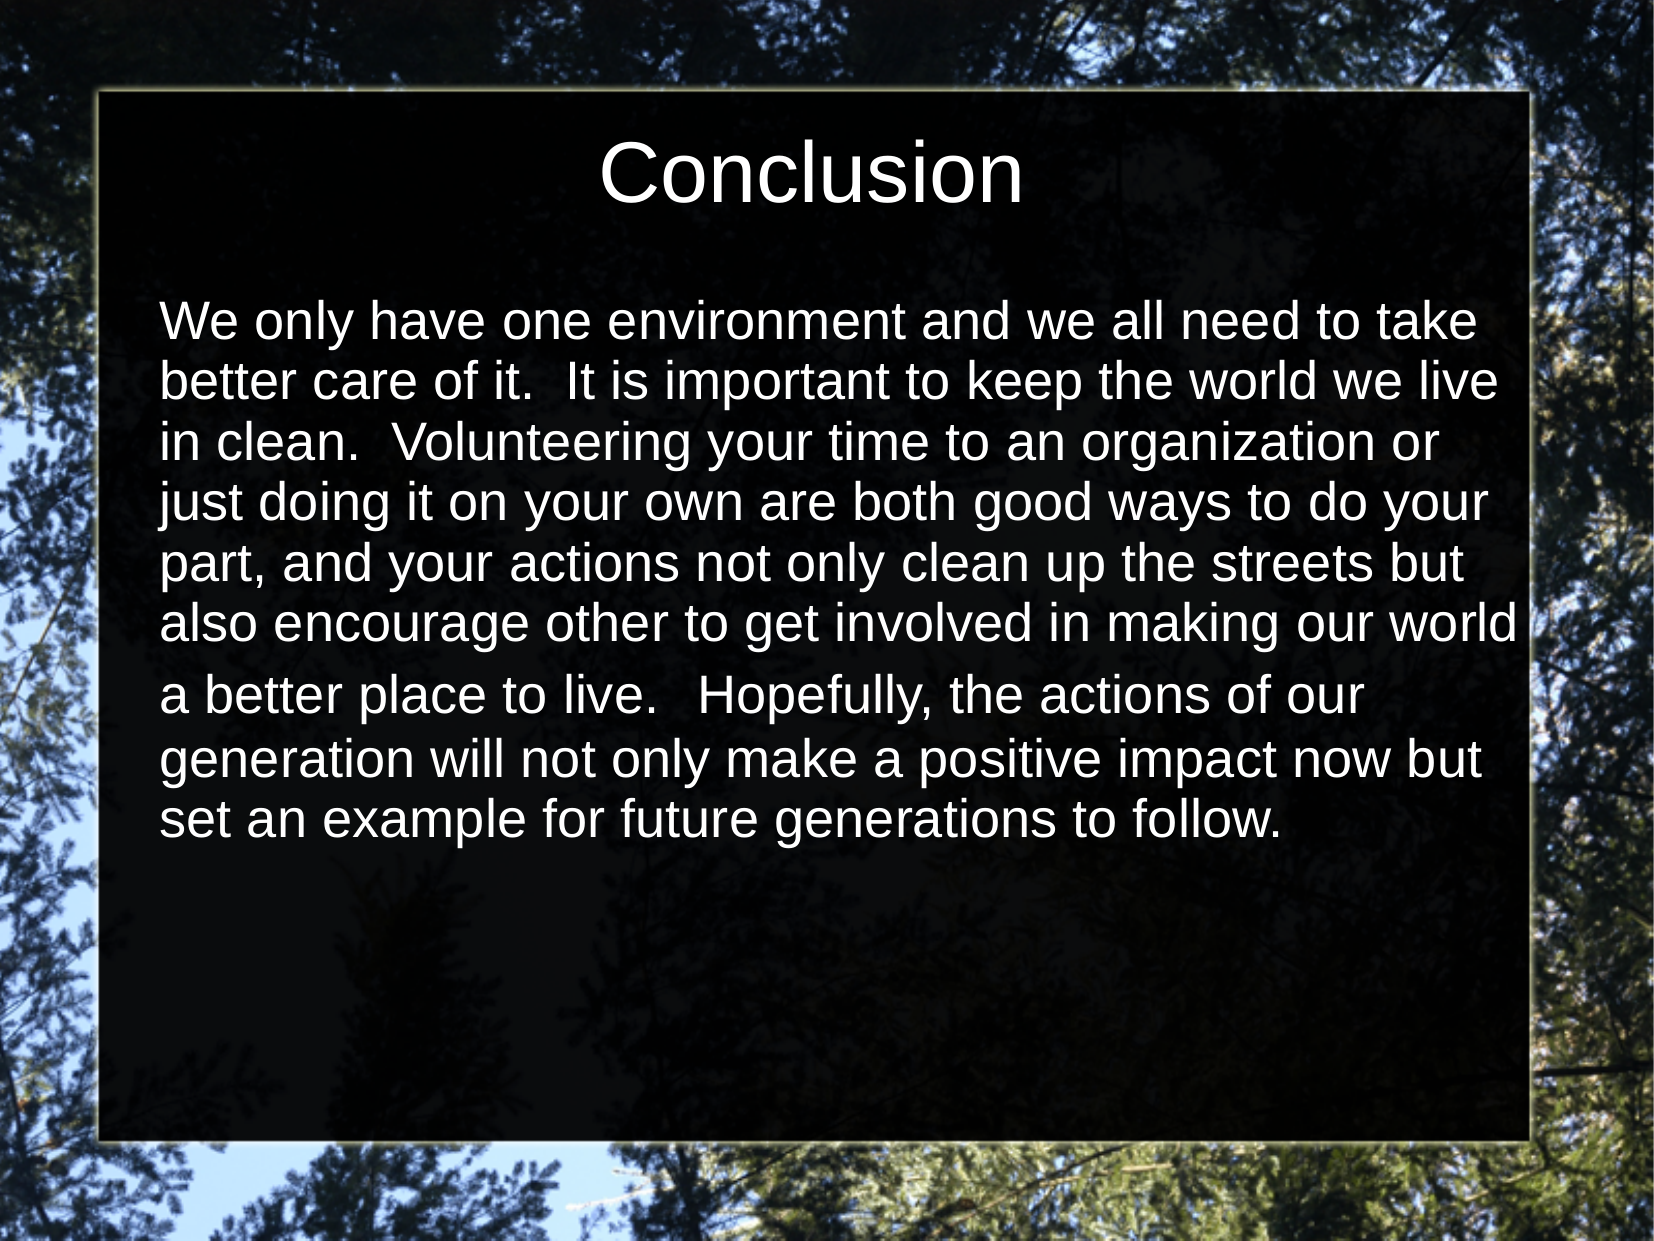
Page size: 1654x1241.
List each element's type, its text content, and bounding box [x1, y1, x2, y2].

title Conclusion [88, 88, 1536, 257]
picture [0, 0, 1654, 1241]
list We only have one environment and we all need to take better care of it. It is important to keep the world we live in clean. Volunteering your time to an organization or just doing it on your own are both good ways to do your part, and your actions not only clean up the streets but also encourage other to get involved in making our world a better place to live. Hopefully, the actions of our generation will not only make a positive impact now but set an example for future generations to follow. [88, 290, 1536, 1123]
